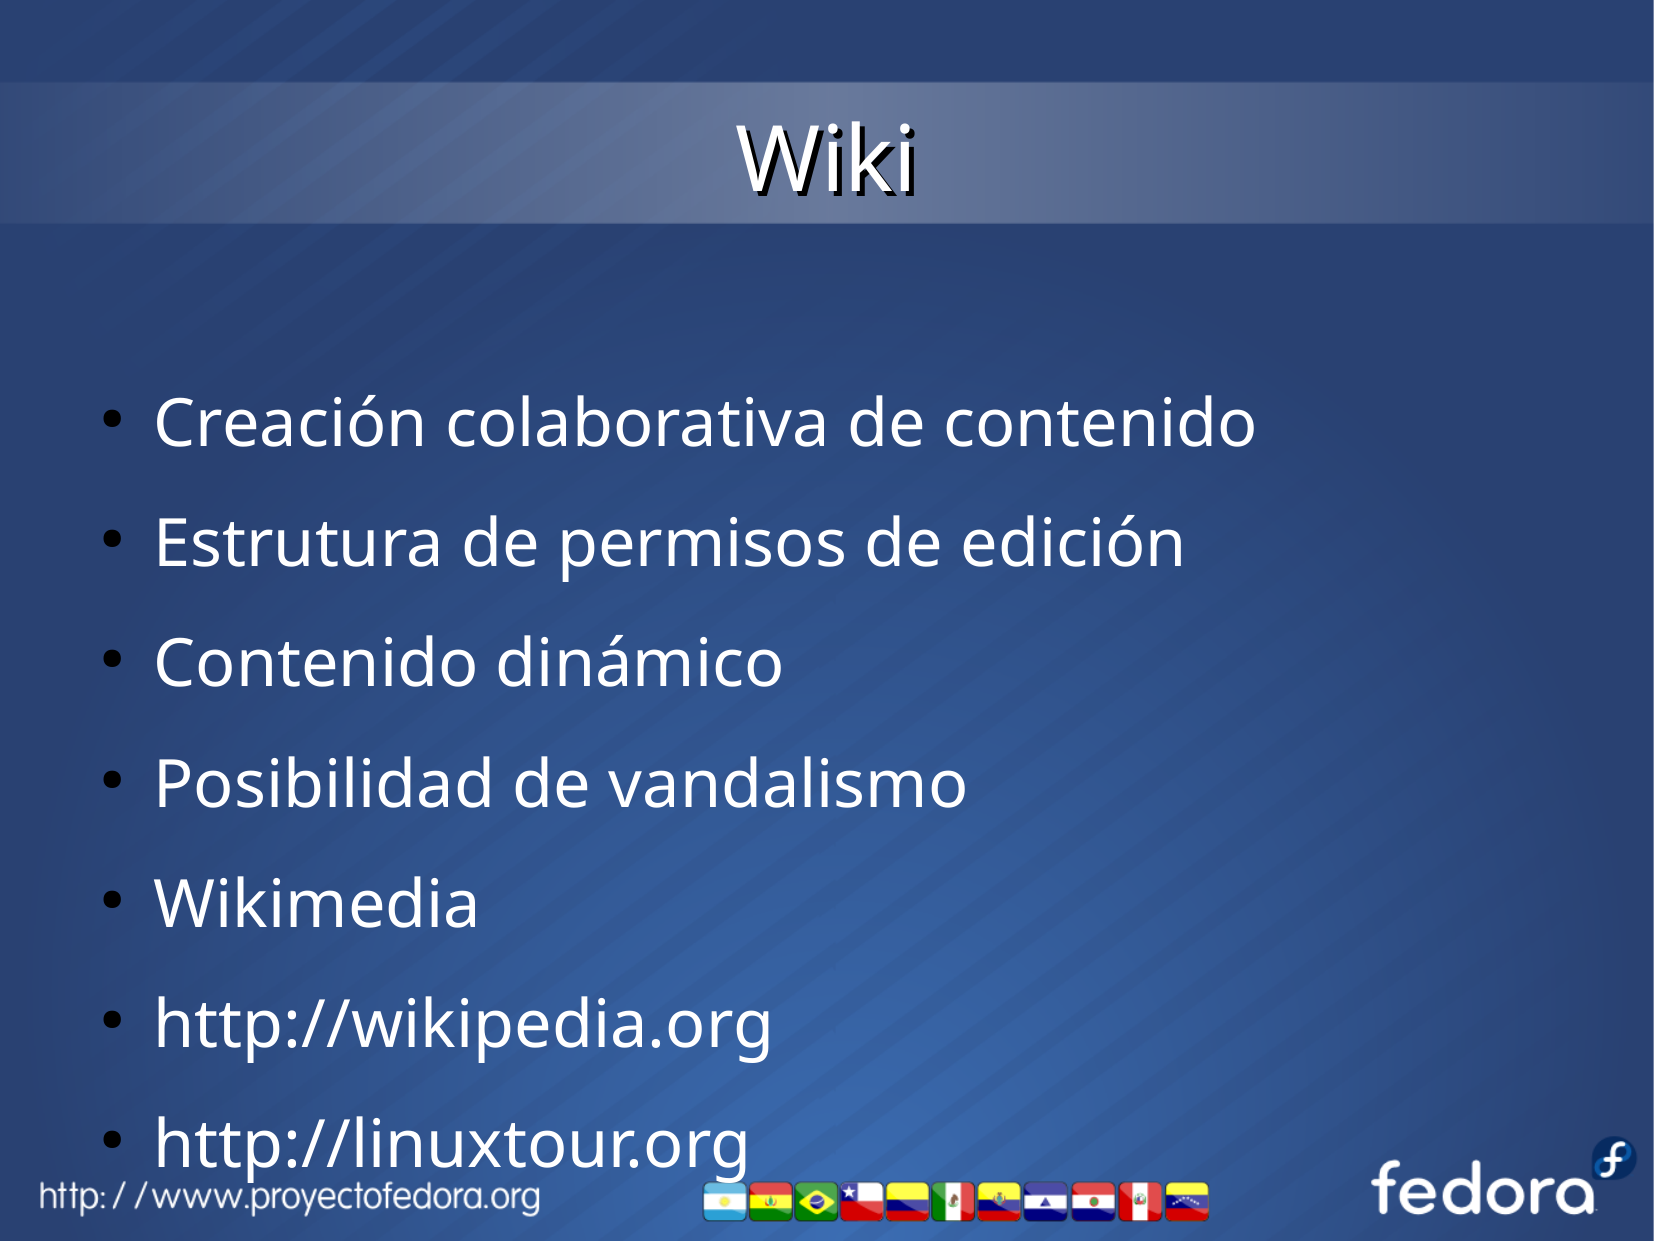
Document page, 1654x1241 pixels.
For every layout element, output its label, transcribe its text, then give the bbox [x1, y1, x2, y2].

list Creación colaborativa de contenido Estrutura de permisos de edición Contenido dinámico Posibilidad de vandalismo Wikimedia http://wikipedia.org http://linuxtour.org [82, 375, 1571, 1094]
picture [0, 0, 1654, 1241]
title Wiki [82, 77, 1571, 236]
